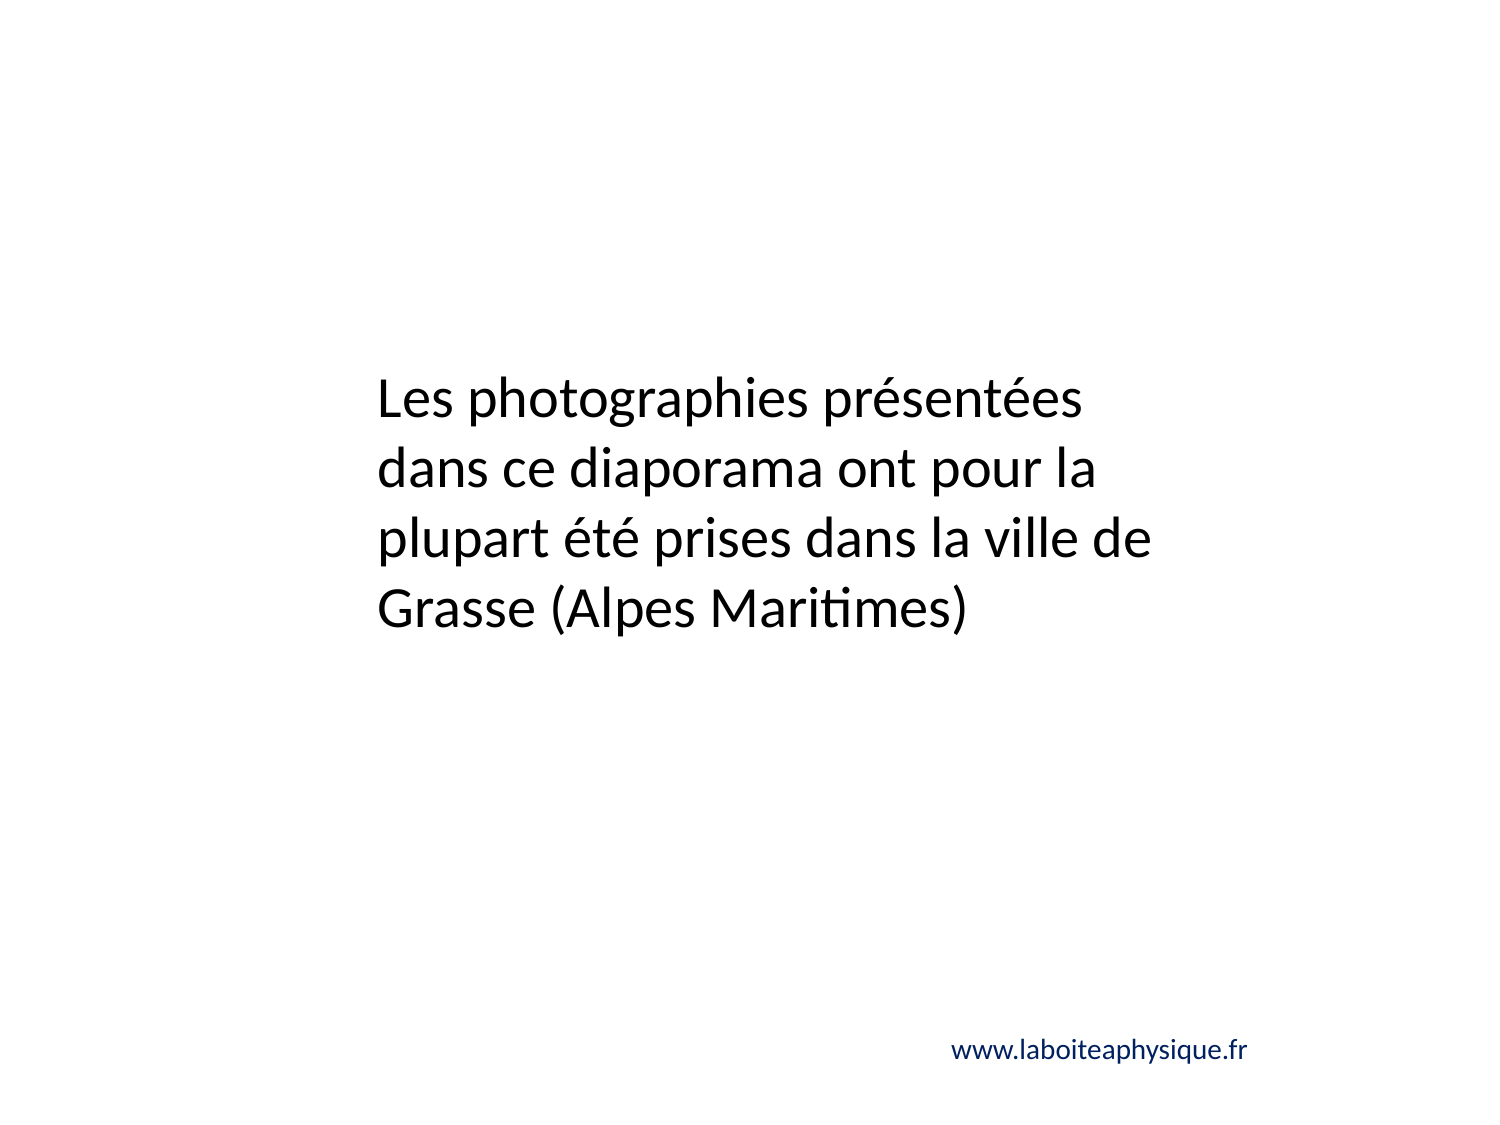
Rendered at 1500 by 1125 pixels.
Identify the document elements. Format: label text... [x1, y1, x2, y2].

text_box Les photographies présentées dans ce diaporama ont pour la plupart été prises dans la ville de Grasse (Alpes Maritimes) [363, 351, 1172, 647]
text_box www.laboiteaphysique.fr [702, 1023, 1263, 1089]
